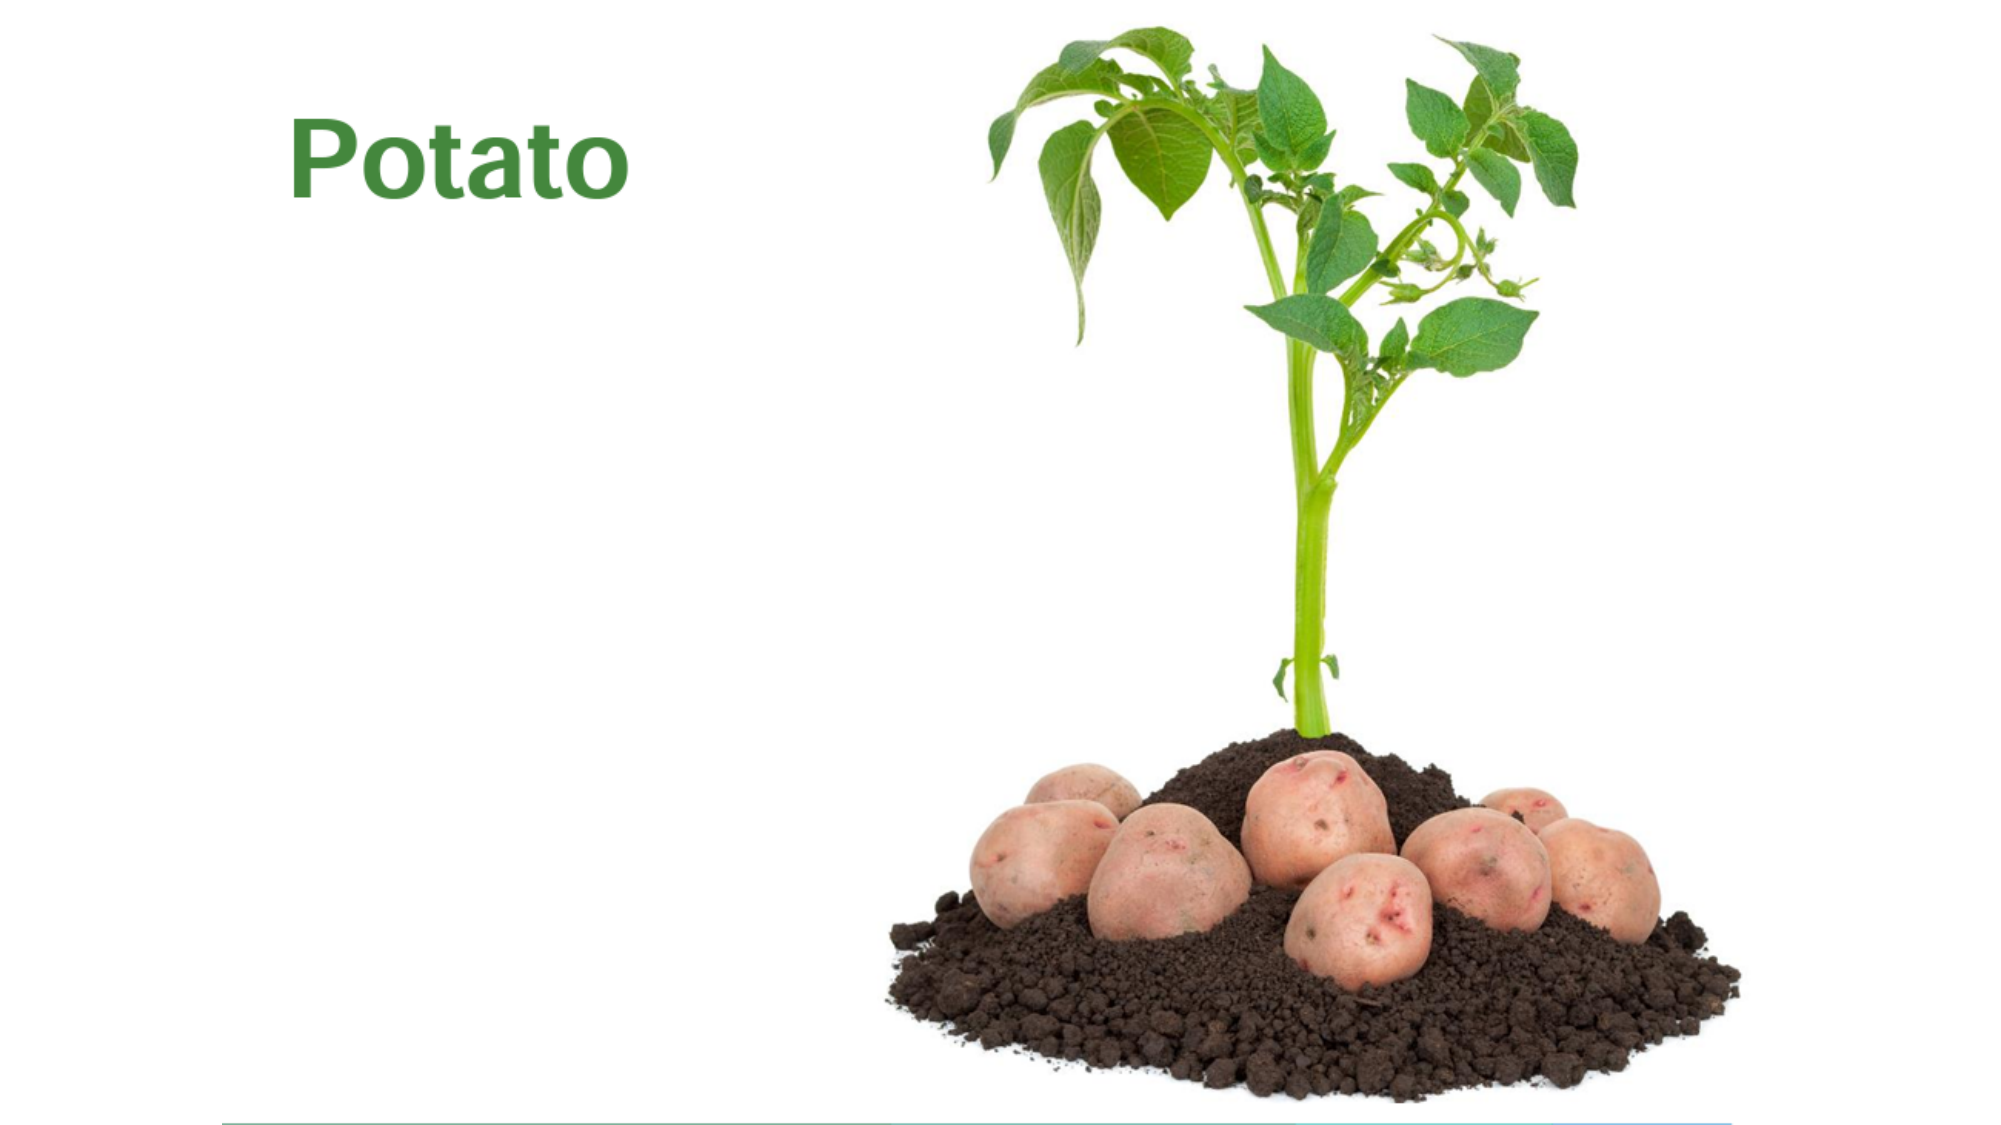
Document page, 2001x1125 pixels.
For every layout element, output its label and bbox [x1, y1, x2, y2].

picture [222, 0, 1778, 1125]
